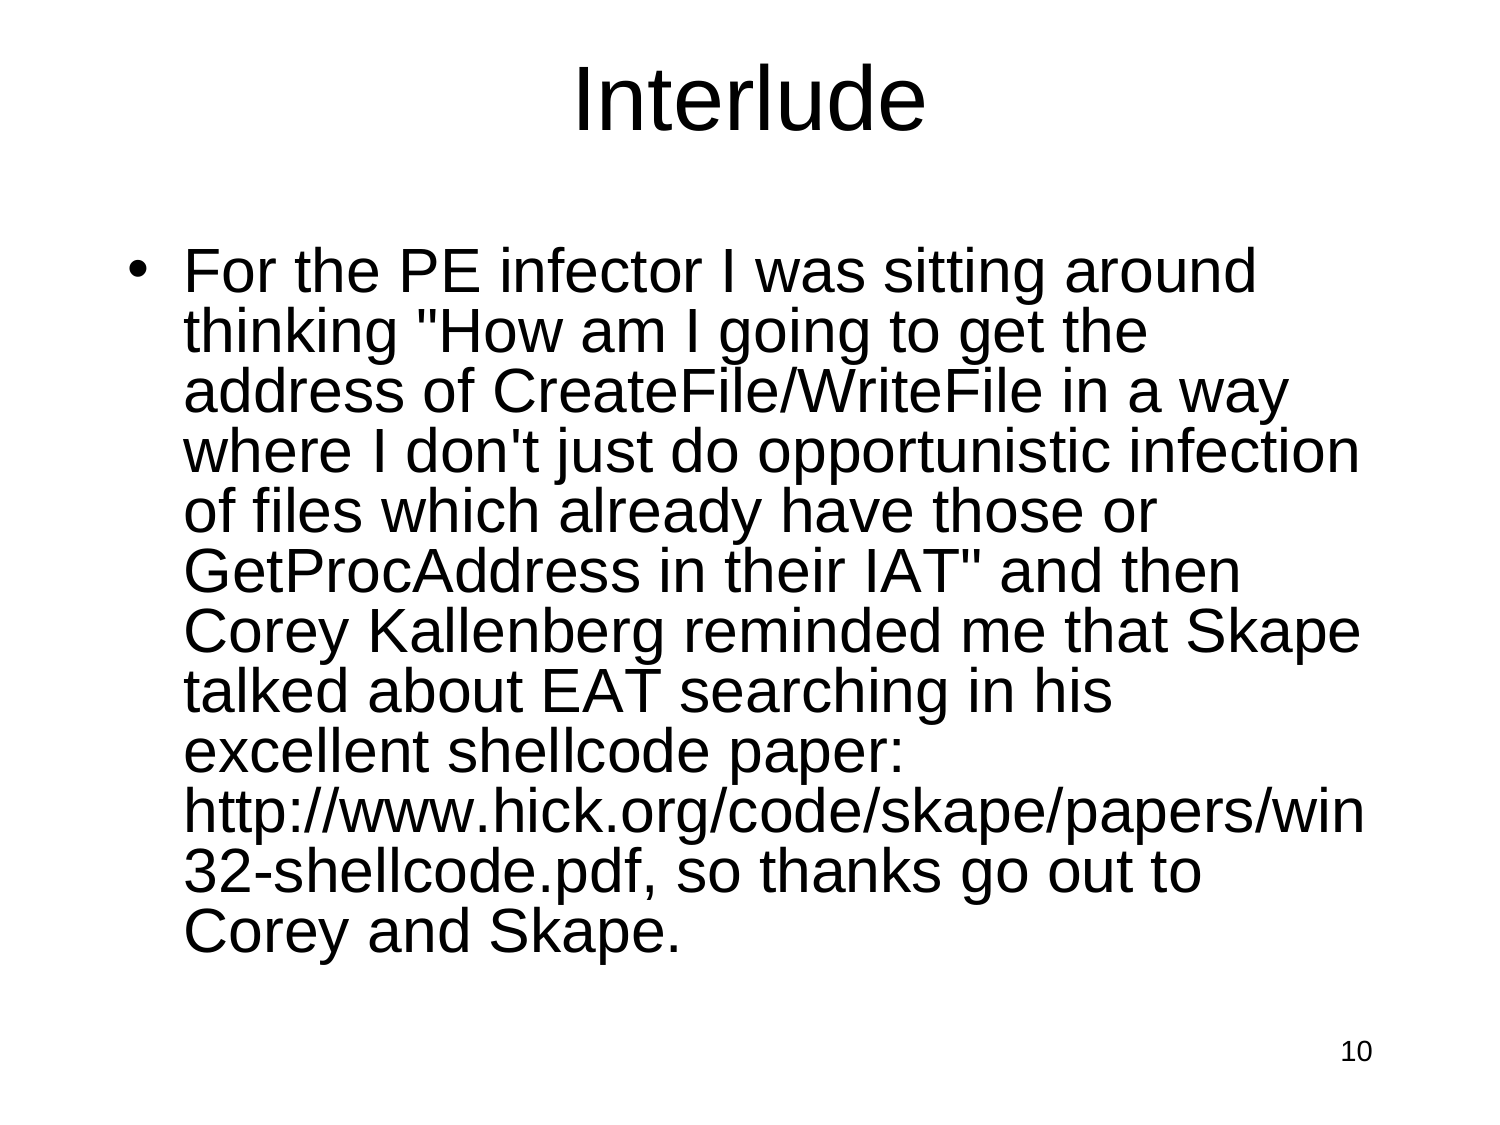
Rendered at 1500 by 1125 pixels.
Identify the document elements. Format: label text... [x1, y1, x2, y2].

list For the PE infector I was sitting around thinking "How am I going to get the address of CreateFile/WriteFile in a way where I don't just do opportunistic infection of files which already have those or GetProcAddress in their IAT" and then Corey Kallenberg reminded me that Skape talked about EAT searching in his excellent shellcode paper: http://www.hick.org/code/skape/papers/win32-shellcode.pdf, so thanks go out to Corey and Skape. [112, 237, 1388, 1051]
title Interlude [0, 0, 1500, 188]
text_box <number> [1074, 1025, 1388, 1101]
